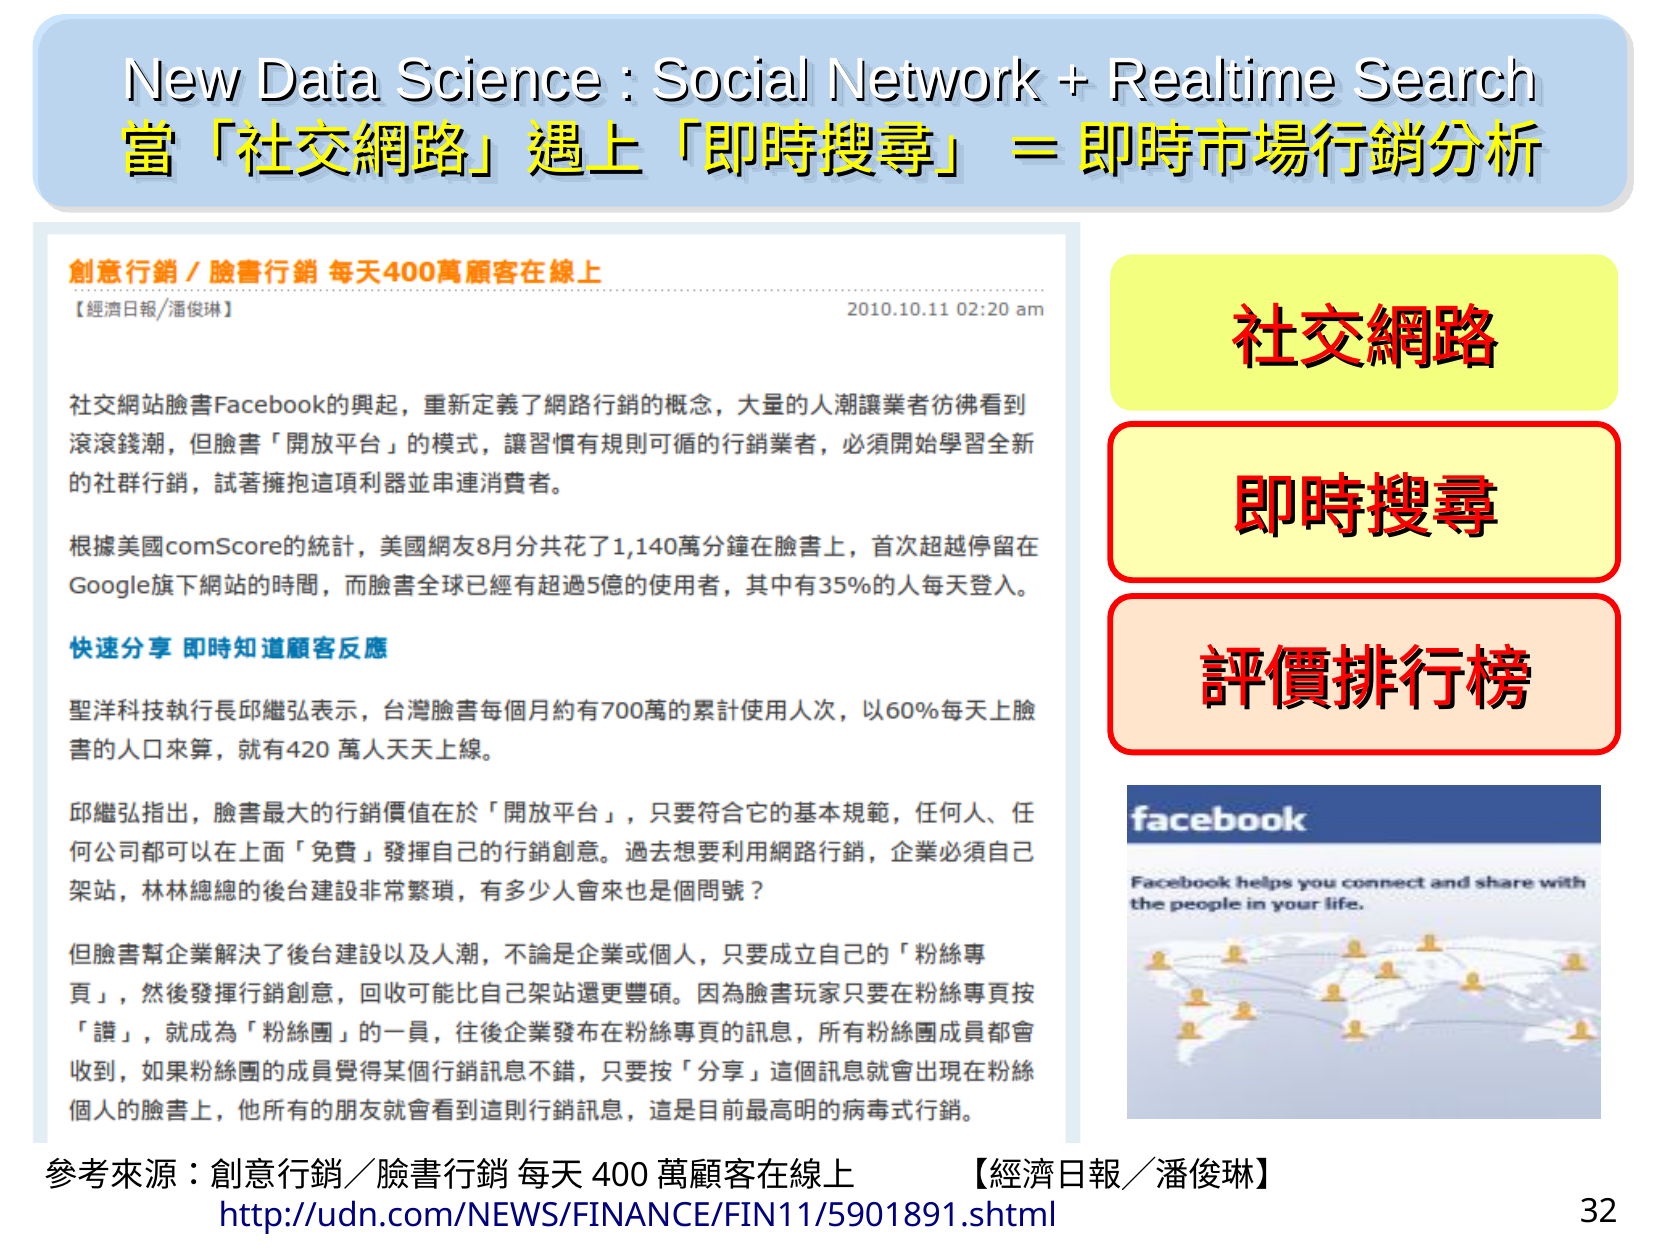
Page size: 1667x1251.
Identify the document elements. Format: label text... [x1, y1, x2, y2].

text_box 參考來源：創意行銷／臉書行銷 每天400萬顧客在線上 【經濟日報╱潘俊琳】 http://udn.com/NEWS/FINANCE/FIN11/5901891.shtml [29, 1145, 1625, 1241]
picture [14, 222, 1095, 1143]
text_box 評價排行榜 [1110, 596, 1619, 753]
text_box New Data Science : Social Network + Realtime Search 當「社交網路」遇上「即時搜尋」 ＝ 即時市場行銷分析 [32, 14, 1628, 207]
picture [1127, 785, 1601, 1119]
text_box 社交網路 [1110, 254, 1619, 411]
text_box 即時搜尋 [1110, 423, 1619, 581]
